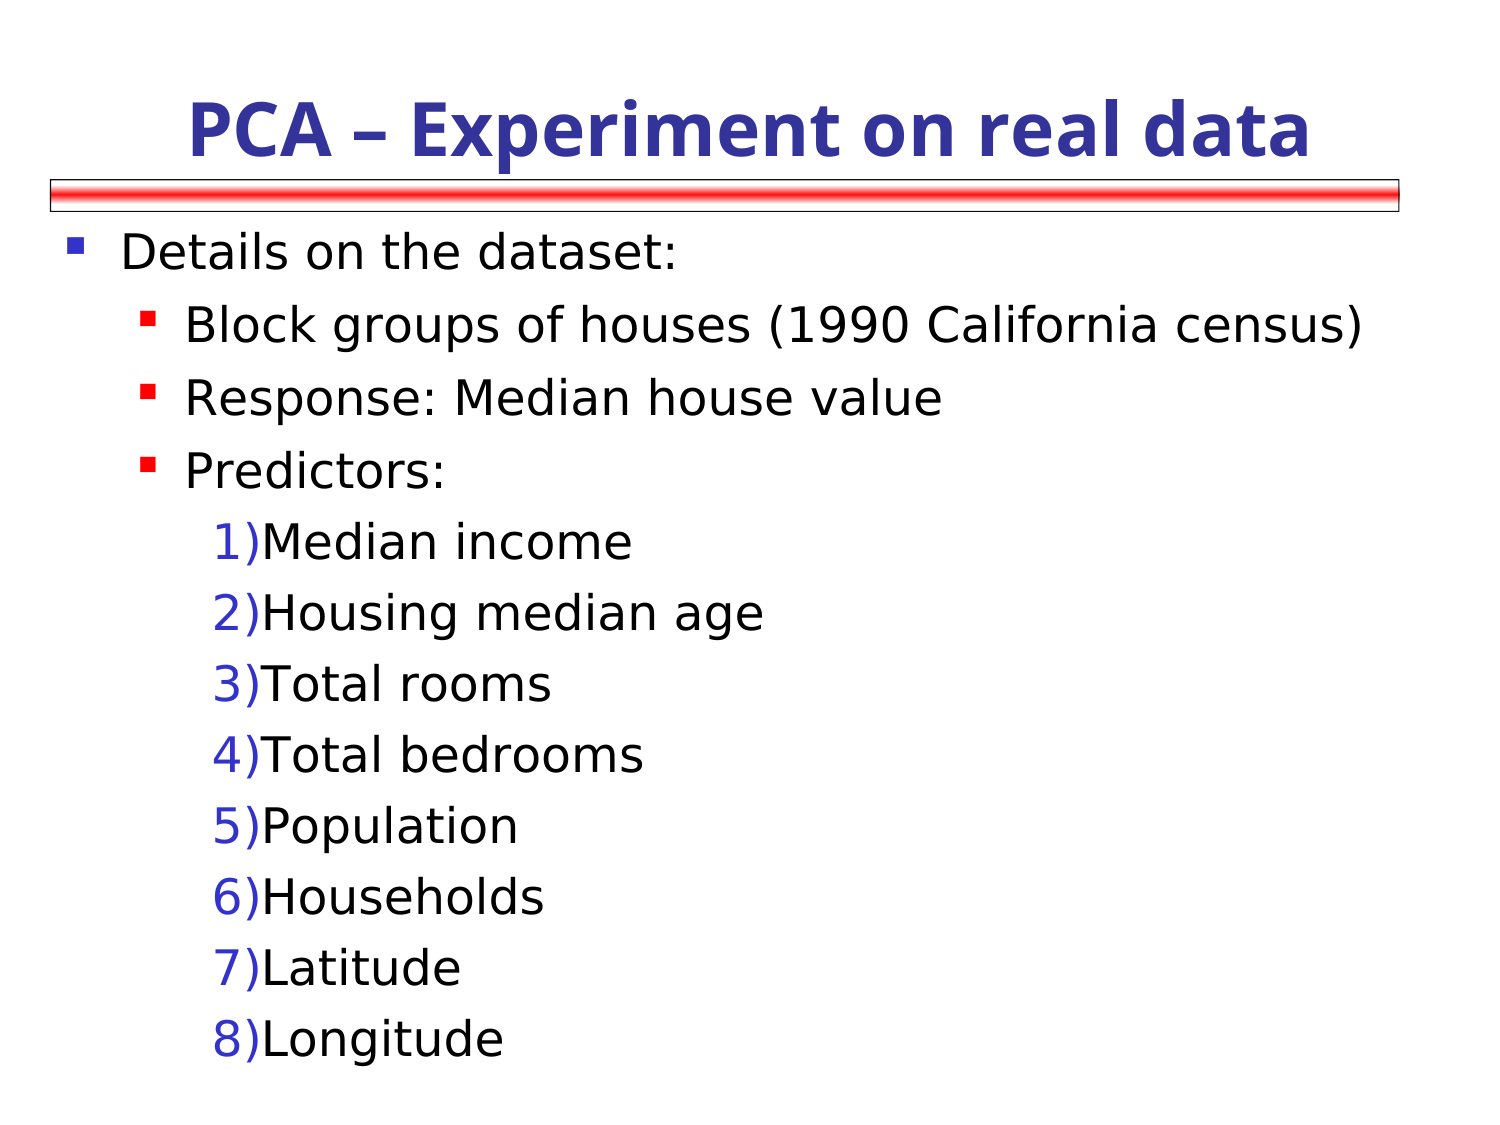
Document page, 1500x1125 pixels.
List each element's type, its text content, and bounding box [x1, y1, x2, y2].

list Details on the dataset: Block groups of houses (1990 California census) Response: Median house value Predictors: Median income Housing median age Total rooms Total bedrooms Population Households Latitude Longitude [49, 212, 1425, 1081]
title PCA – Experiment on real data [0, 74, 1500, 180]
